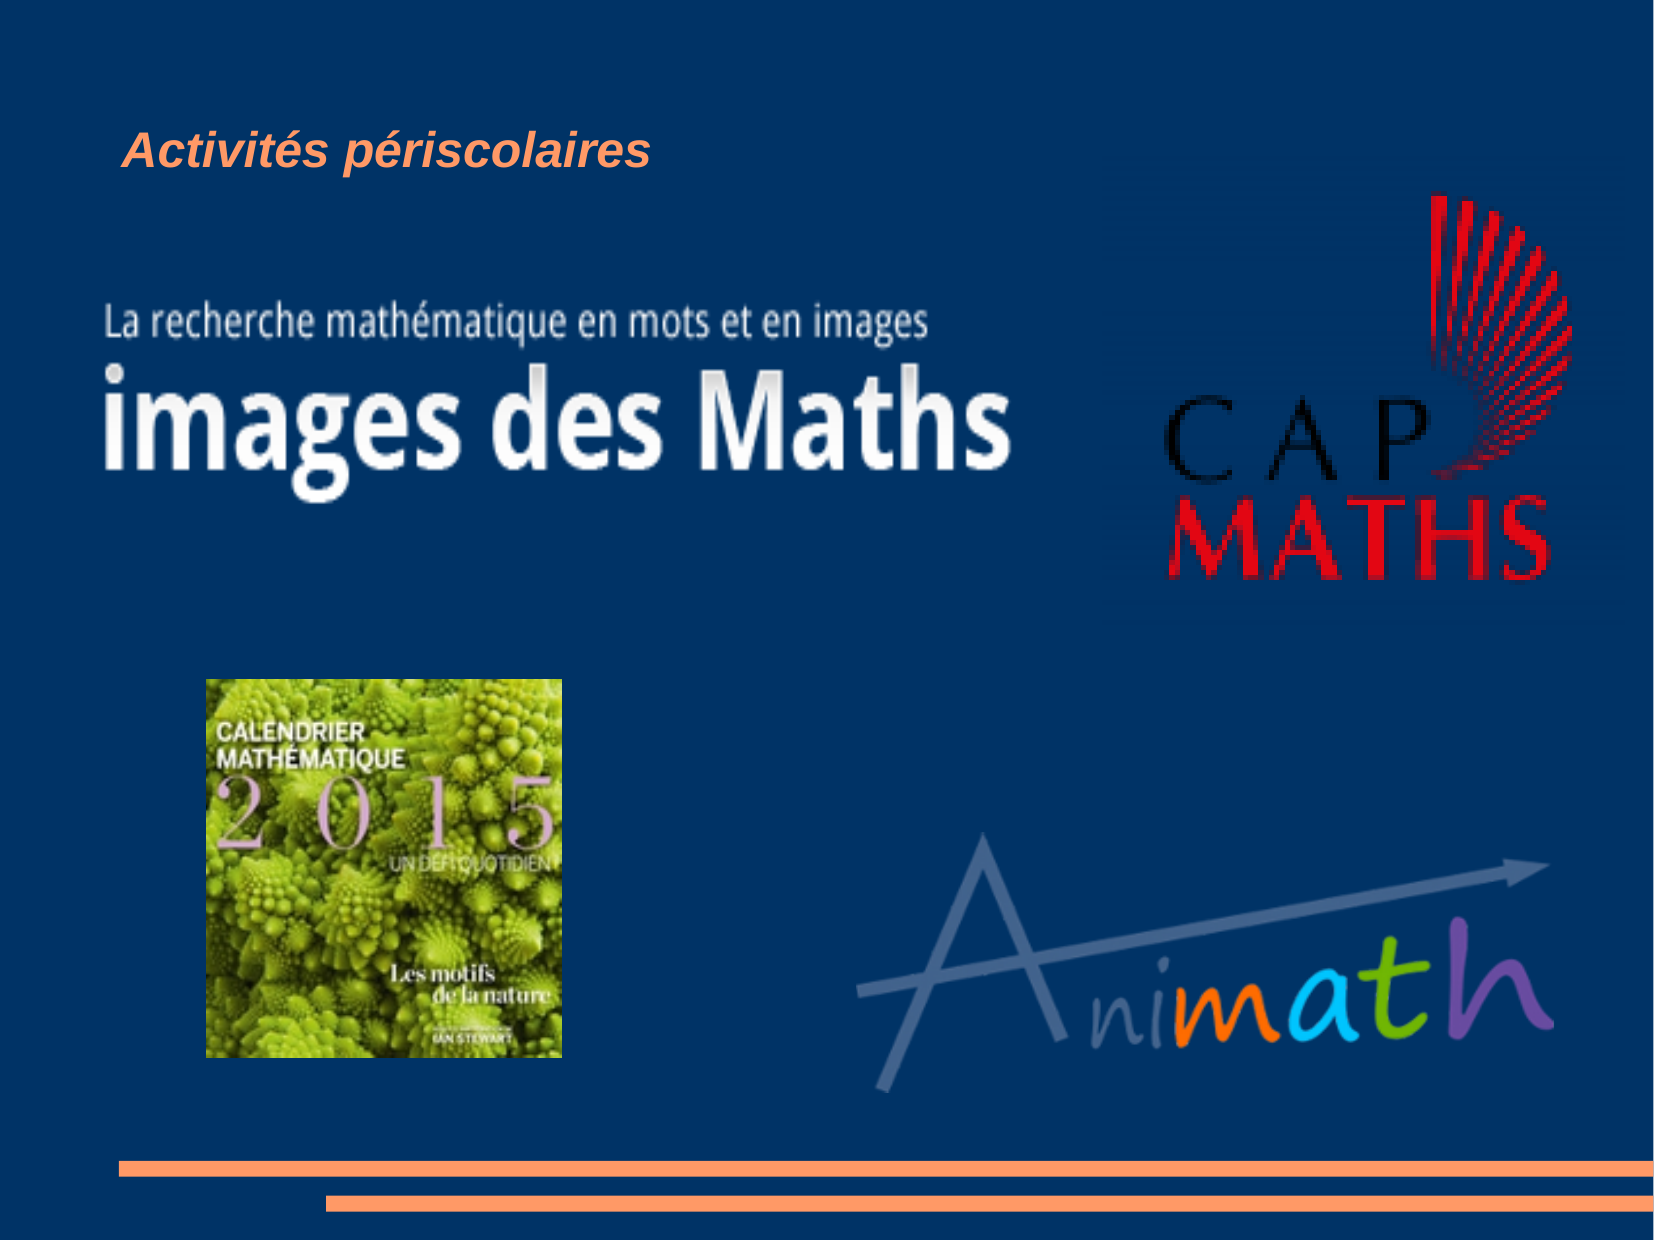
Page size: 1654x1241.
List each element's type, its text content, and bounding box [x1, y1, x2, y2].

picture [1102, 147, 1625, 630]
picture [856, 832, 1556, 1093]
picture [206, 679, 562, 1058]
title Activités périscolaires [121, 46, 1534, 254]
picture [88, 265, 1056, 524]
